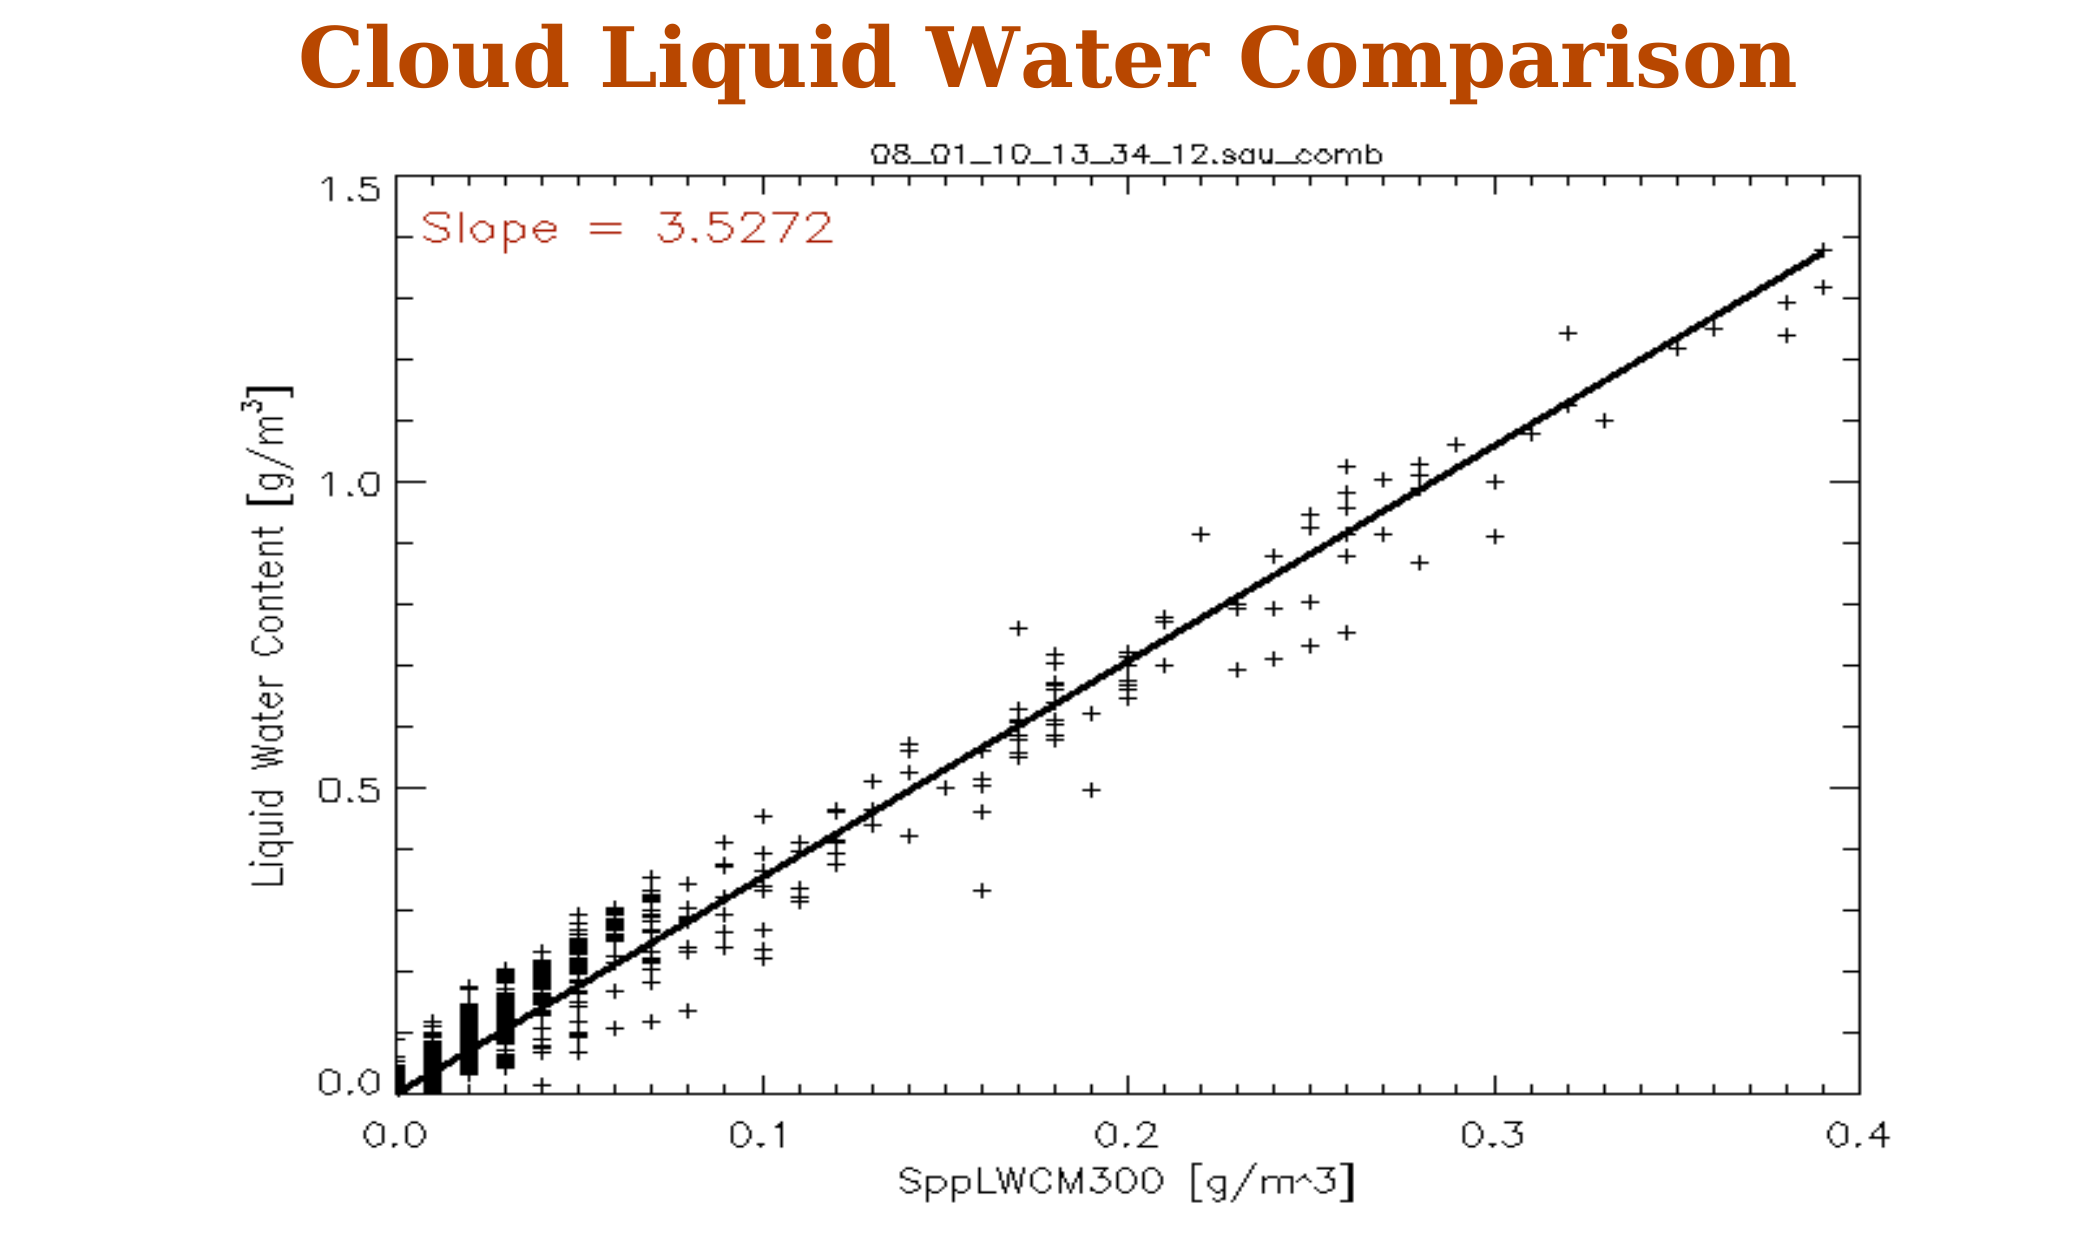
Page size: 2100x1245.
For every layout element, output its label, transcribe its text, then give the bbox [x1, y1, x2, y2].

title Cloud Liquid Water Comparison [0, 14, 2099, 113]
picture [130, 112, 1953, 1205]
